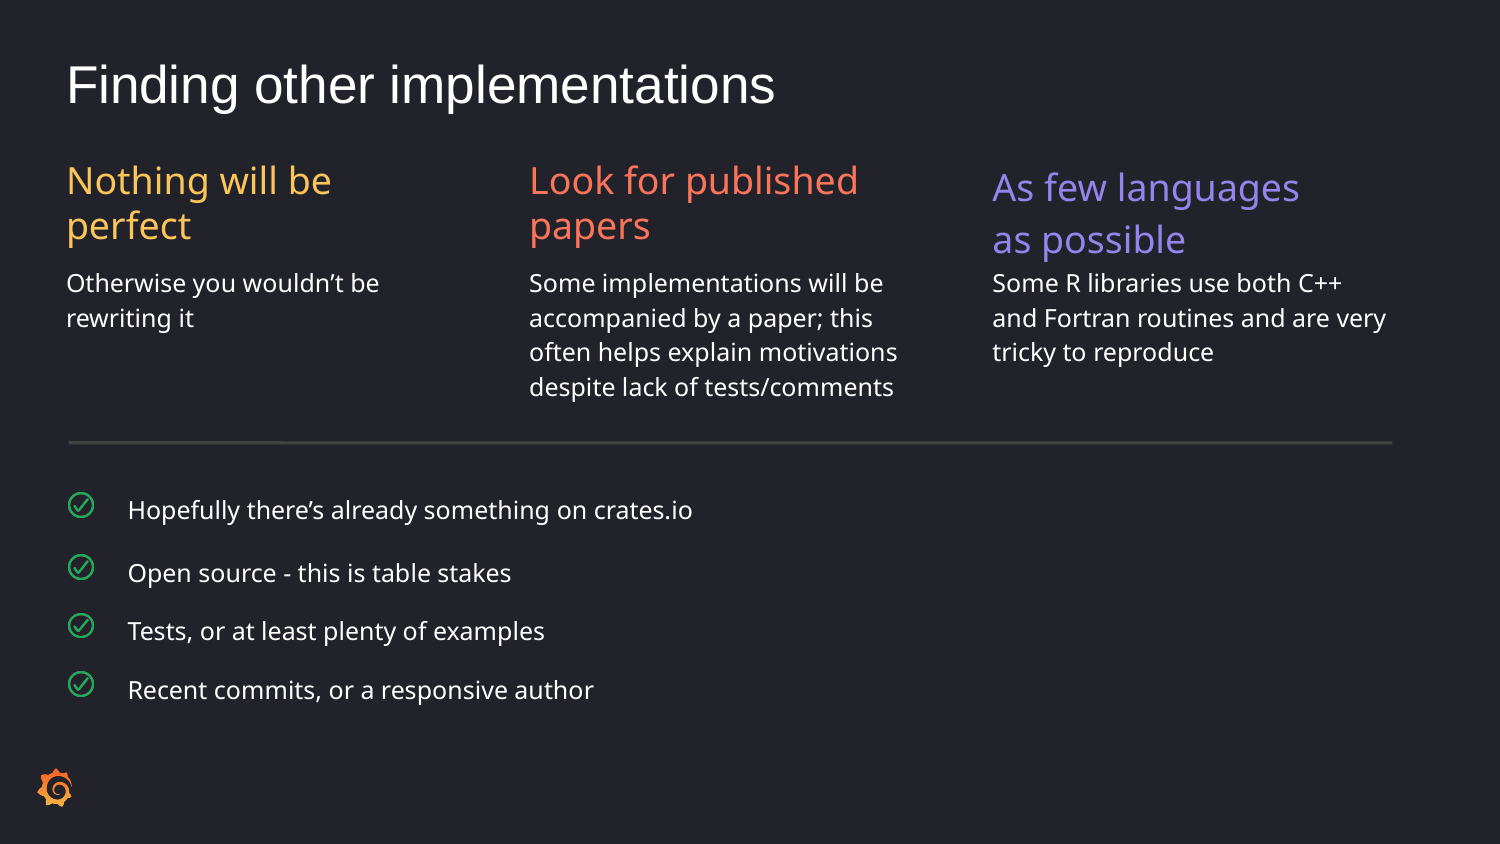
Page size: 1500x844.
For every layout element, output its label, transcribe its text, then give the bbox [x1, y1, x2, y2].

text_box Tests, or at least plenty of examples [112, 596, 1046, 654]
text_box Some implementations will be accompanied by a paper; this often helps explain motivations despite lack of tests/comments [514, 248, 947, 421]
text_box Nothing will be perfect [51, 142, 421, 265]
text_box Hopefully there’s already something on crates.io [112, 475, 1046, 534]
text_box As few languages as possible [977, 142, 1347, 265]
picture [37, 768, 72, 807]
title Finding other implementations [51, 35, 1449, 130]
text_box Look for published papers [514, 142, 934, 265]
text_box Some R libraries use both C++ and Fortran routines and are very tricky to reproduce [977, 248, 1404, 421]
picture [68, 671, 94, 697]
text_box Otherwise you wouldn’t be rewriting it [51, 248, 477, 421]
picture [68, 554, 94, 580]
picture [68, 492, 94, 518]
picture [68, 613, 94, 638]
text_box Open source - this is table stakes [112, 538, 1046, 596]
text_box Recent commits, or a responsive author [112, 654, 1046, 714]
